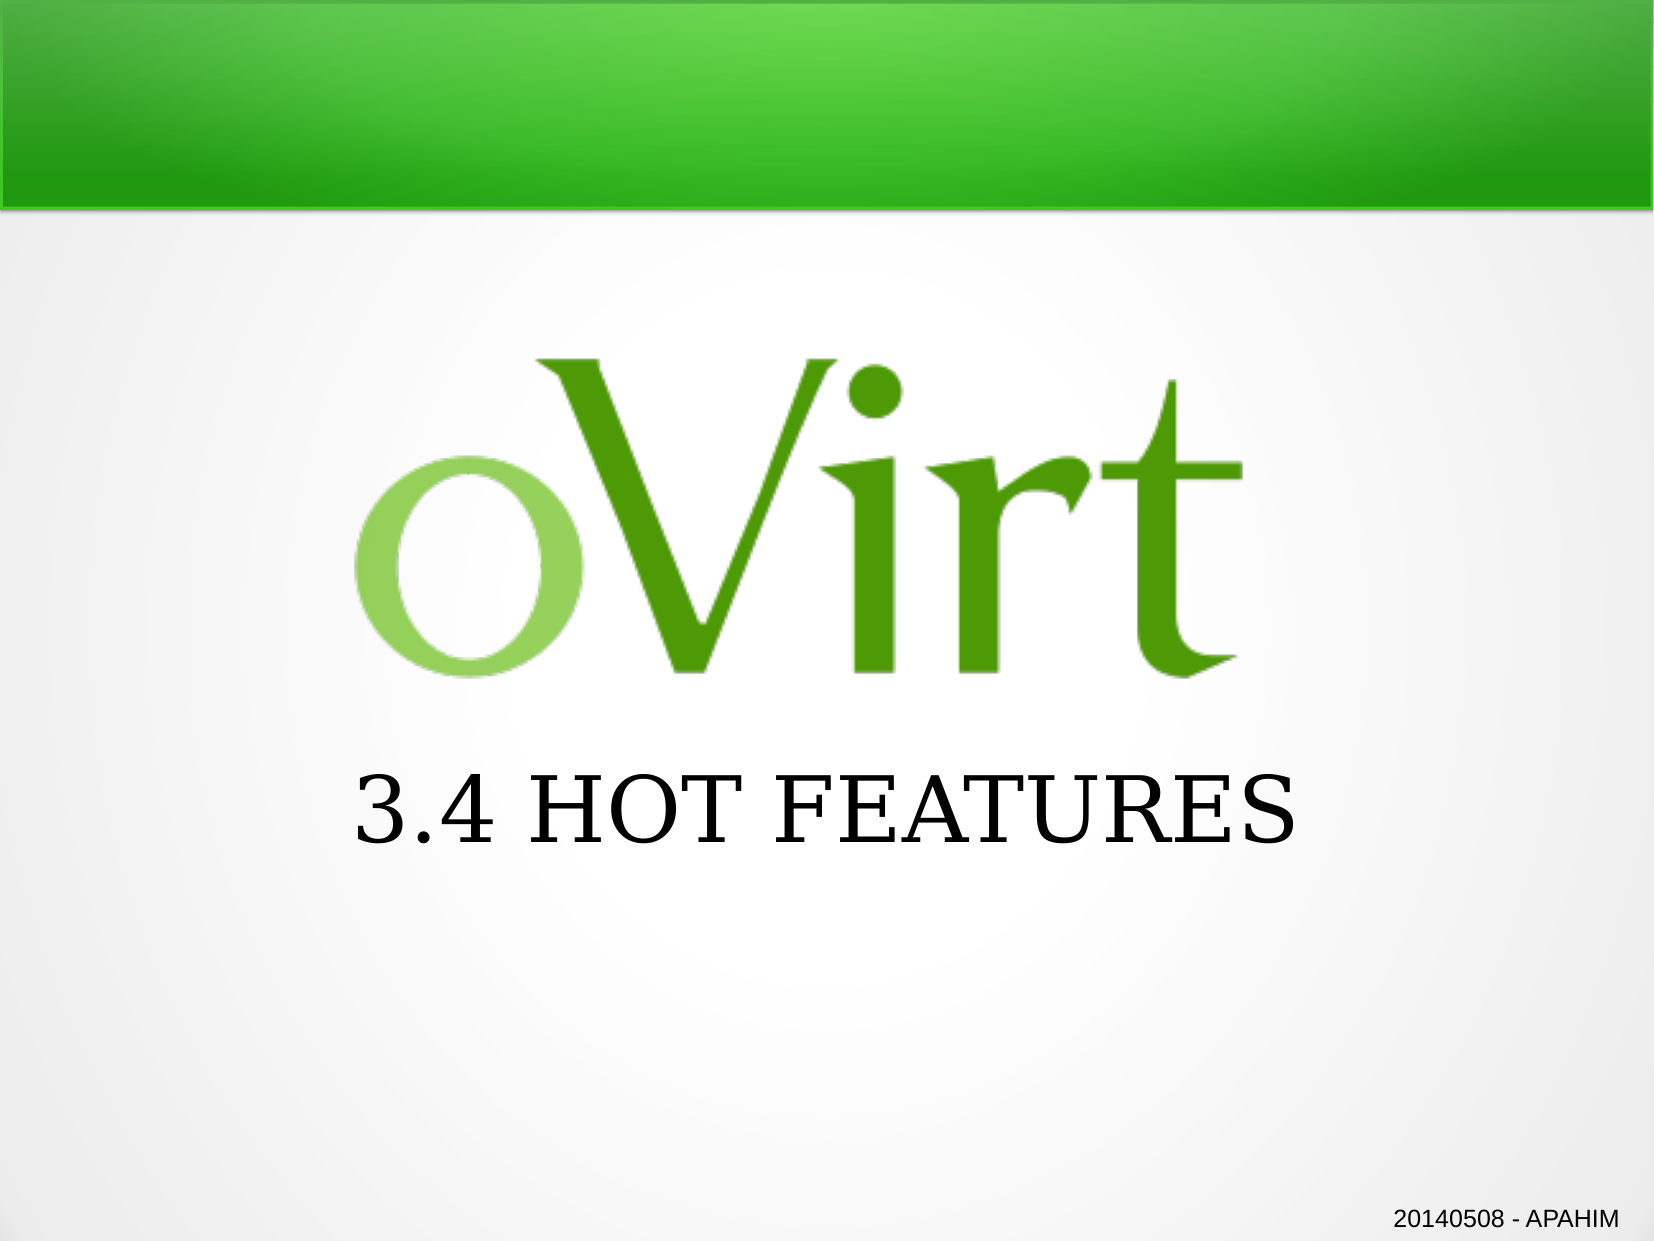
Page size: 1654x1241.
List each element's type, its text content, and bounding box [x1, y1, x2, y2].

picture [297, 281, 1317, 721]
subtitle 3.4 HOT FEATURES [82, 721, 1571, 901]
text_box 20140508 - APAHIM [1378, 1197, 1636, 1241]
